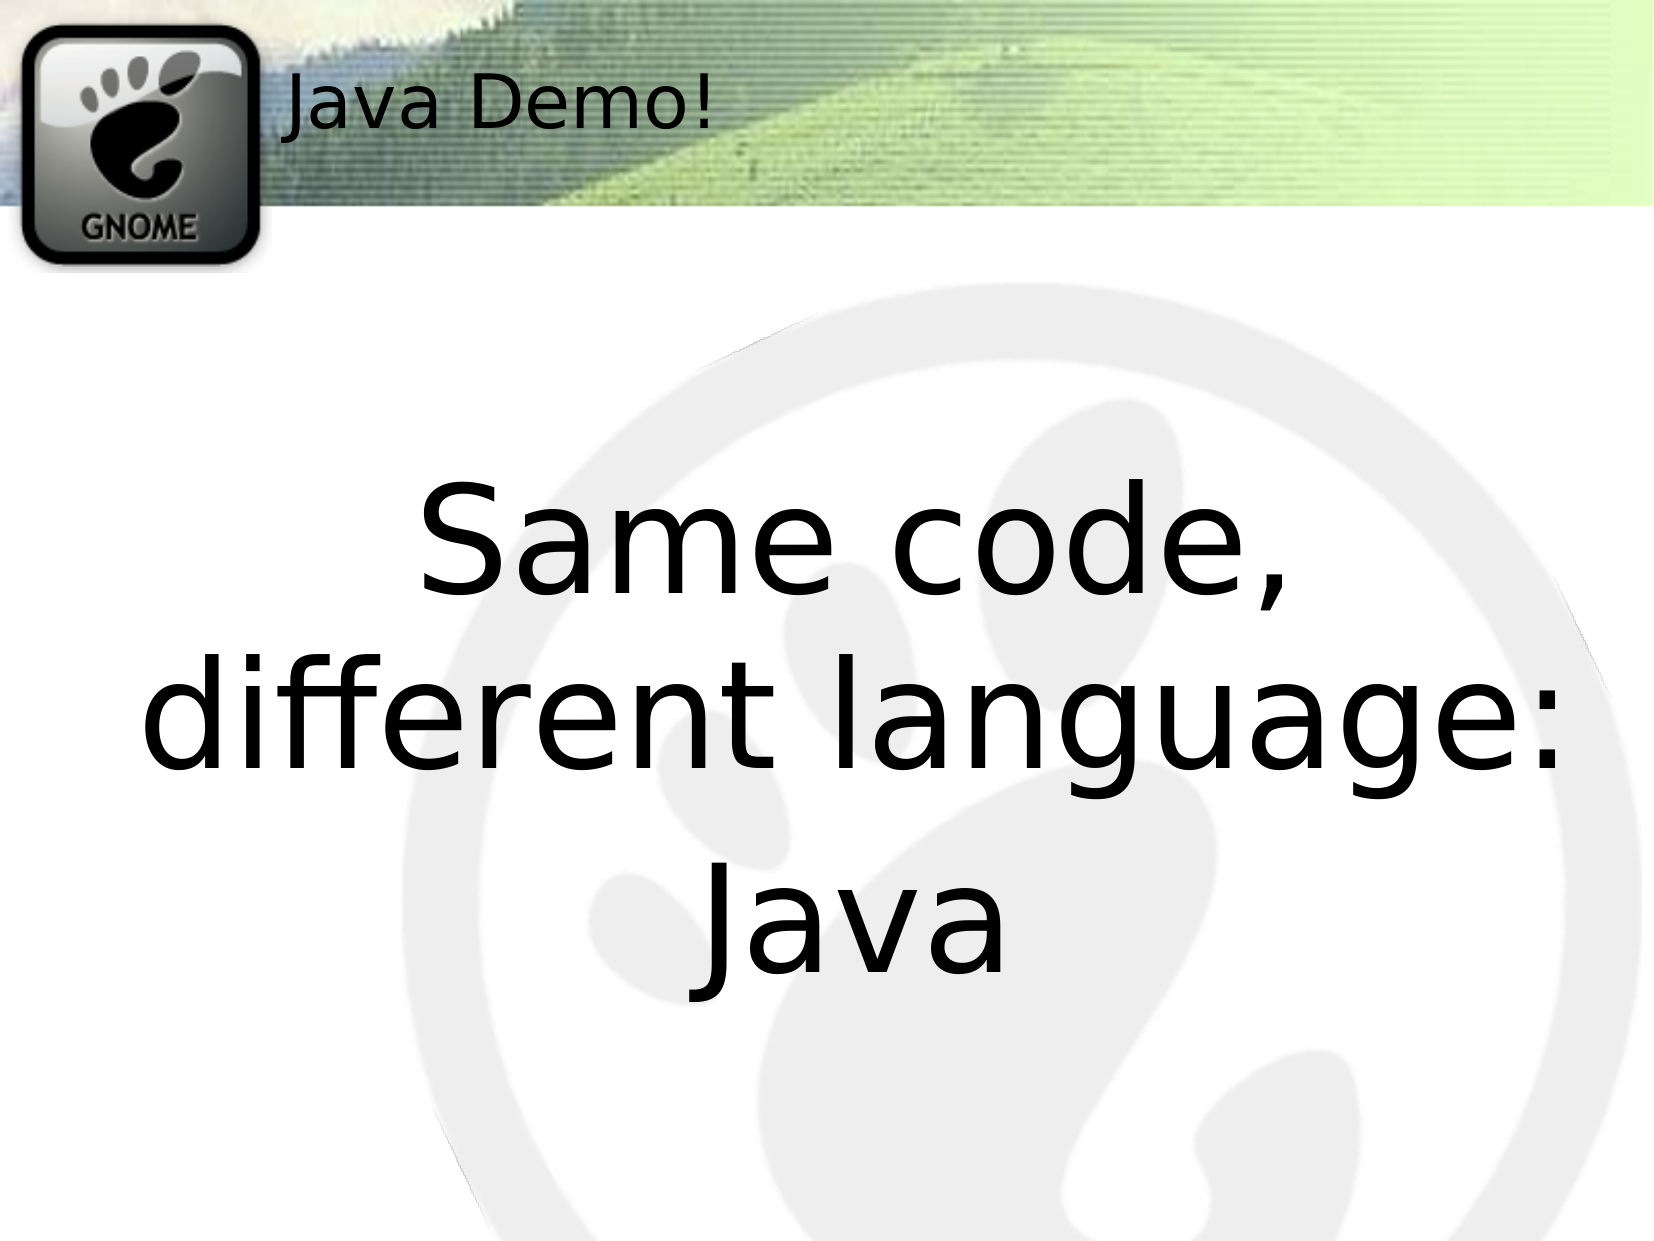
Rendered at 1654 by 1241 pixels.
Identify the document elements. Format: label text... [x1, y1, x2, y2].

title Java Demo! [0, 0, 1654, 207]
picture [0, 207, 1654, 273]
list Same code, different language: Java [118, 454, 1595, 1009]
picture [401, 282, 1642, 1241]
